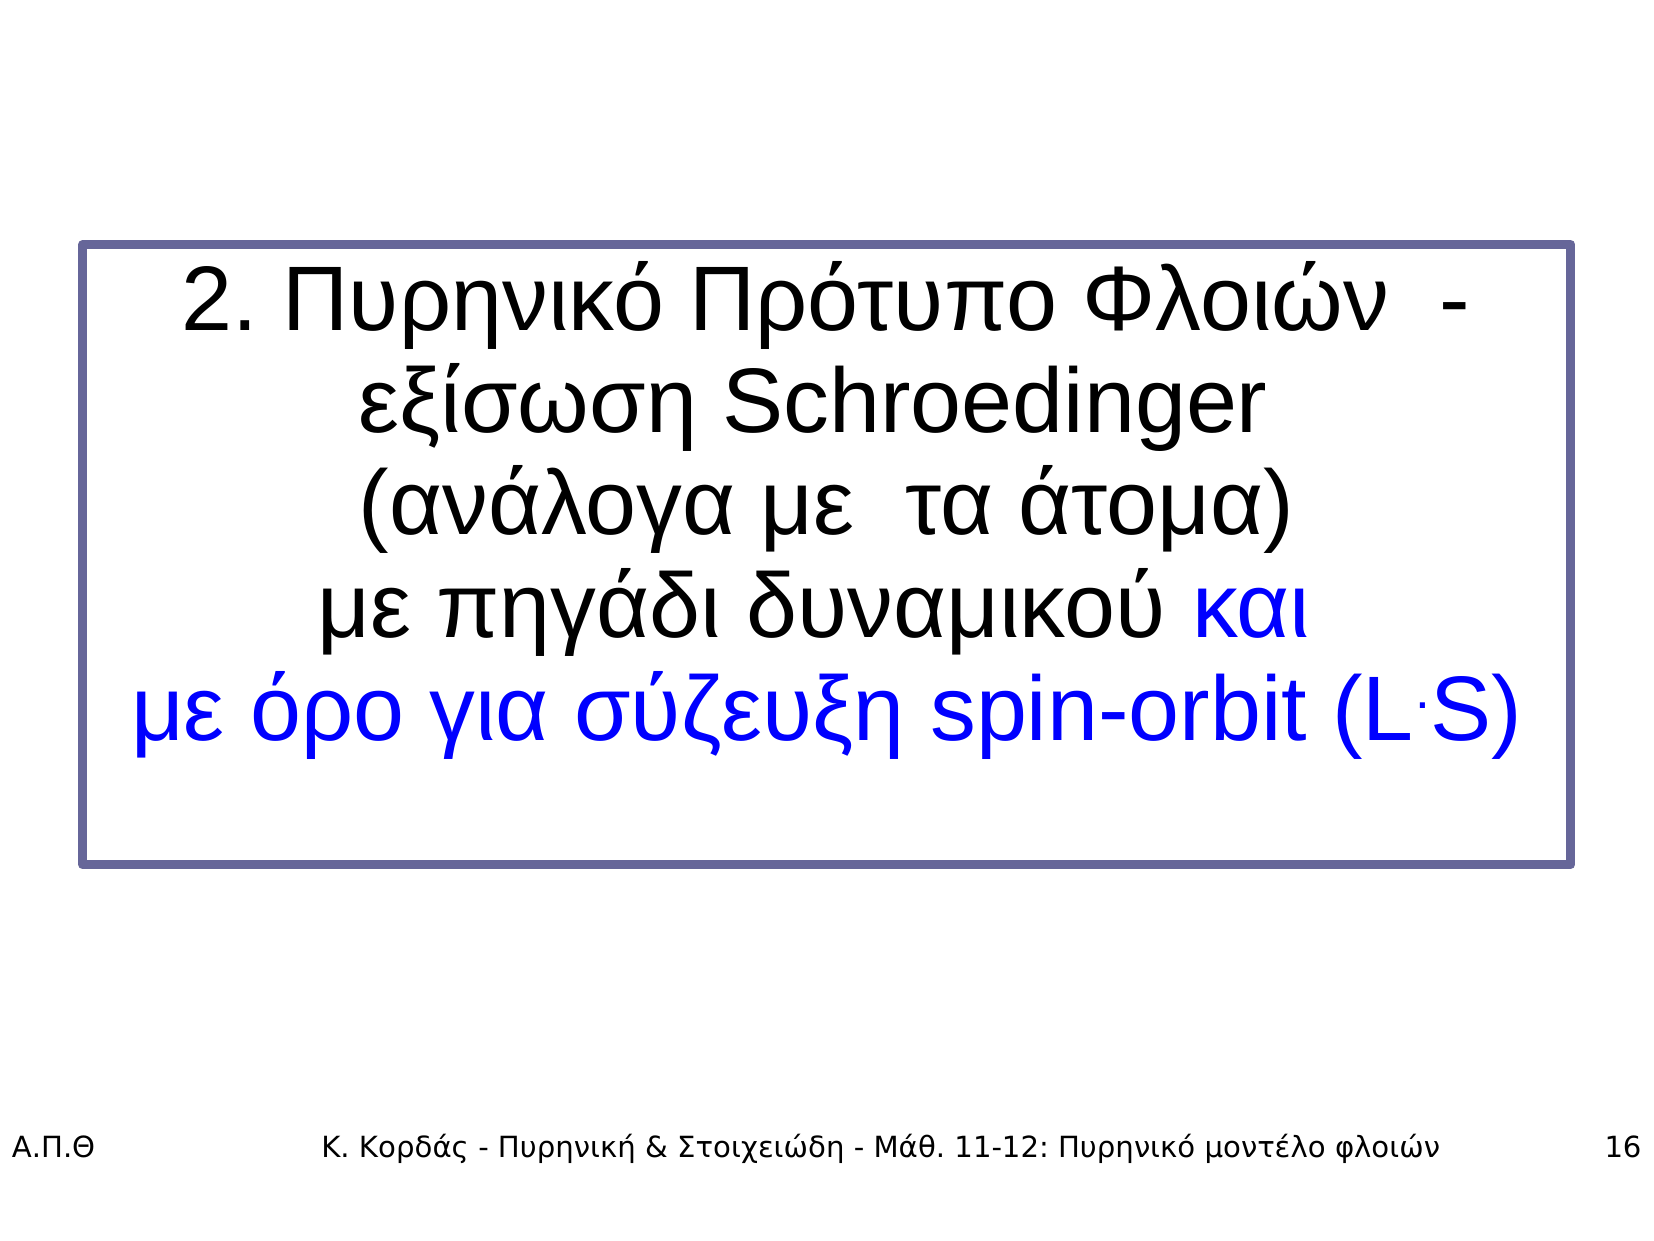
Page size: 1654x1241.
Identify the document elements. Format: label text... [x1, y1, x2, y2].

title 2. Πυρηνικό Πρότυπο Φλοιών - εξίσωση Schroedinger (ανάλογα με τα άτομα) με πηγάδι δυναμικού και με όρο για σύζευξη spin-orbit (L.S) [82, 244, 1571, 865]
